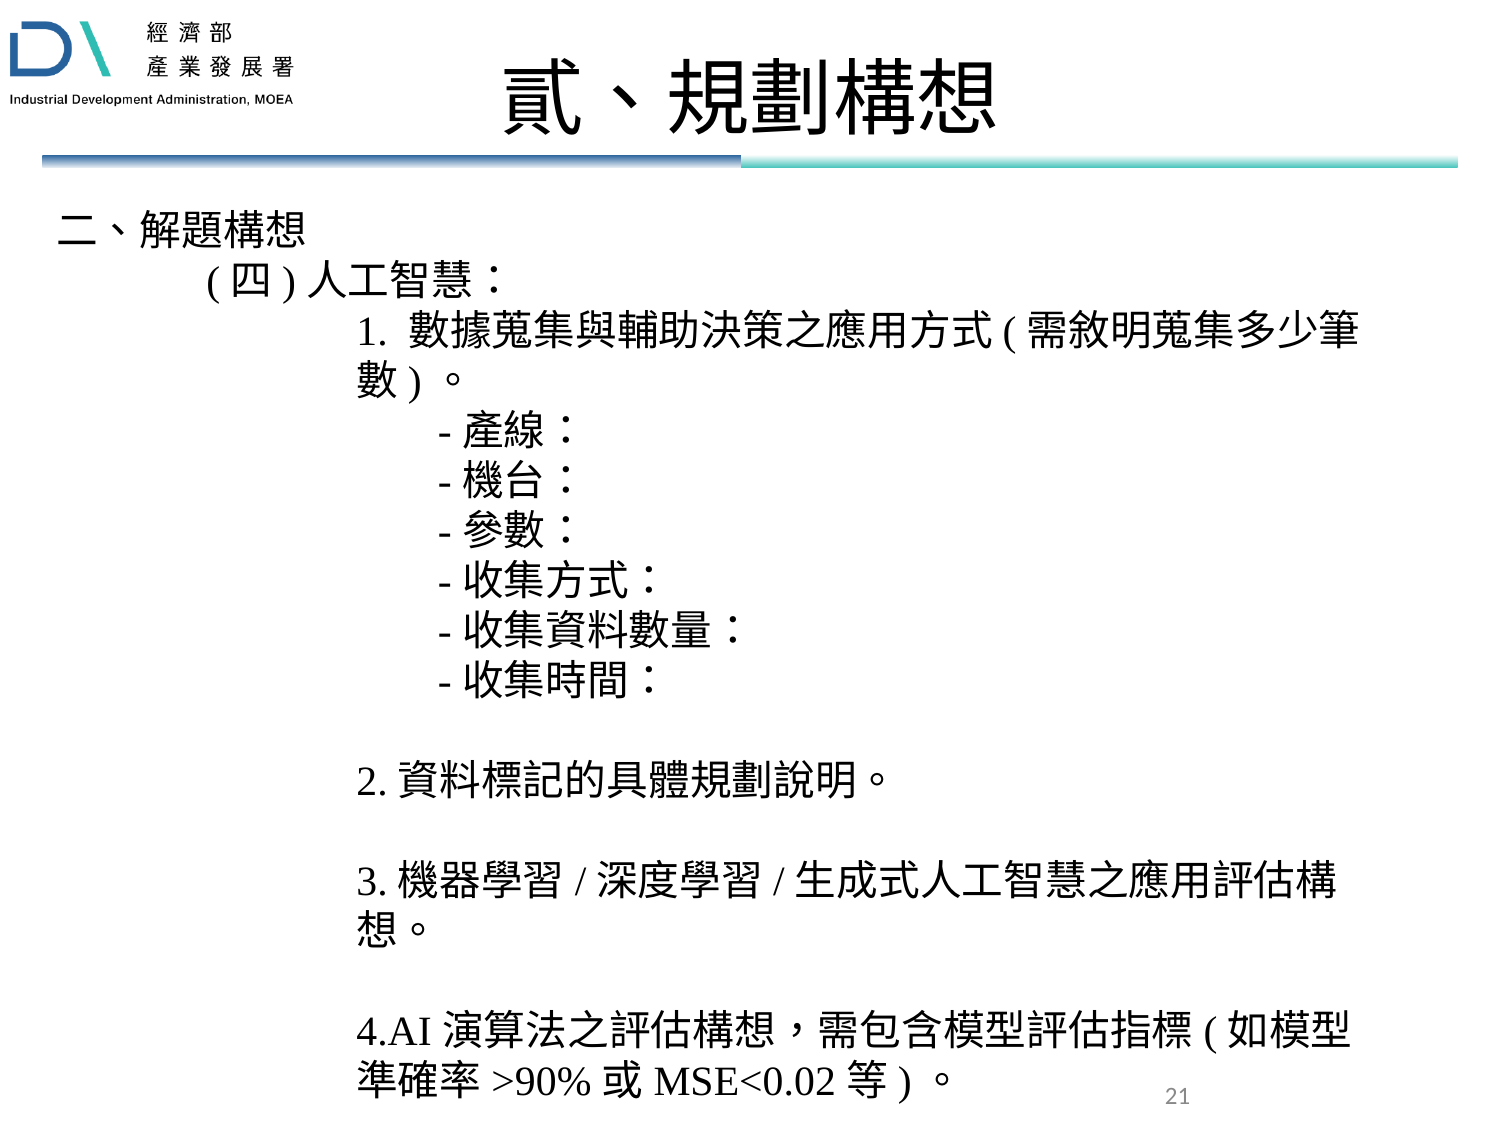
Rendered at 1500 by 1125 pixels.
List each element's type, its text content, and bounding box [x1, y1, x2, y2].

title 貳、規劃構想 [75, 19, 1426, 171]
text_box 二、解題構想 (四)人工智慧： 1. 數據蒐集與輔助決策之應用方式(需敘明蒐集多少筆數)。 -產線： -機台： -參數： -收集方式： -收集資料數量： -收集時間： 2.資料標記的具體規劃說明。 3.機器學習/深度學習/生成式人工智慧之應用評估構想。 4.AI演算法之評估構想，需包含模型評估指標(如模型準確率>90%或MSE<0.02等)。 [41, 196, 1391, 1112]
text_box 21 [1149, 1065, 1500, 1125]
